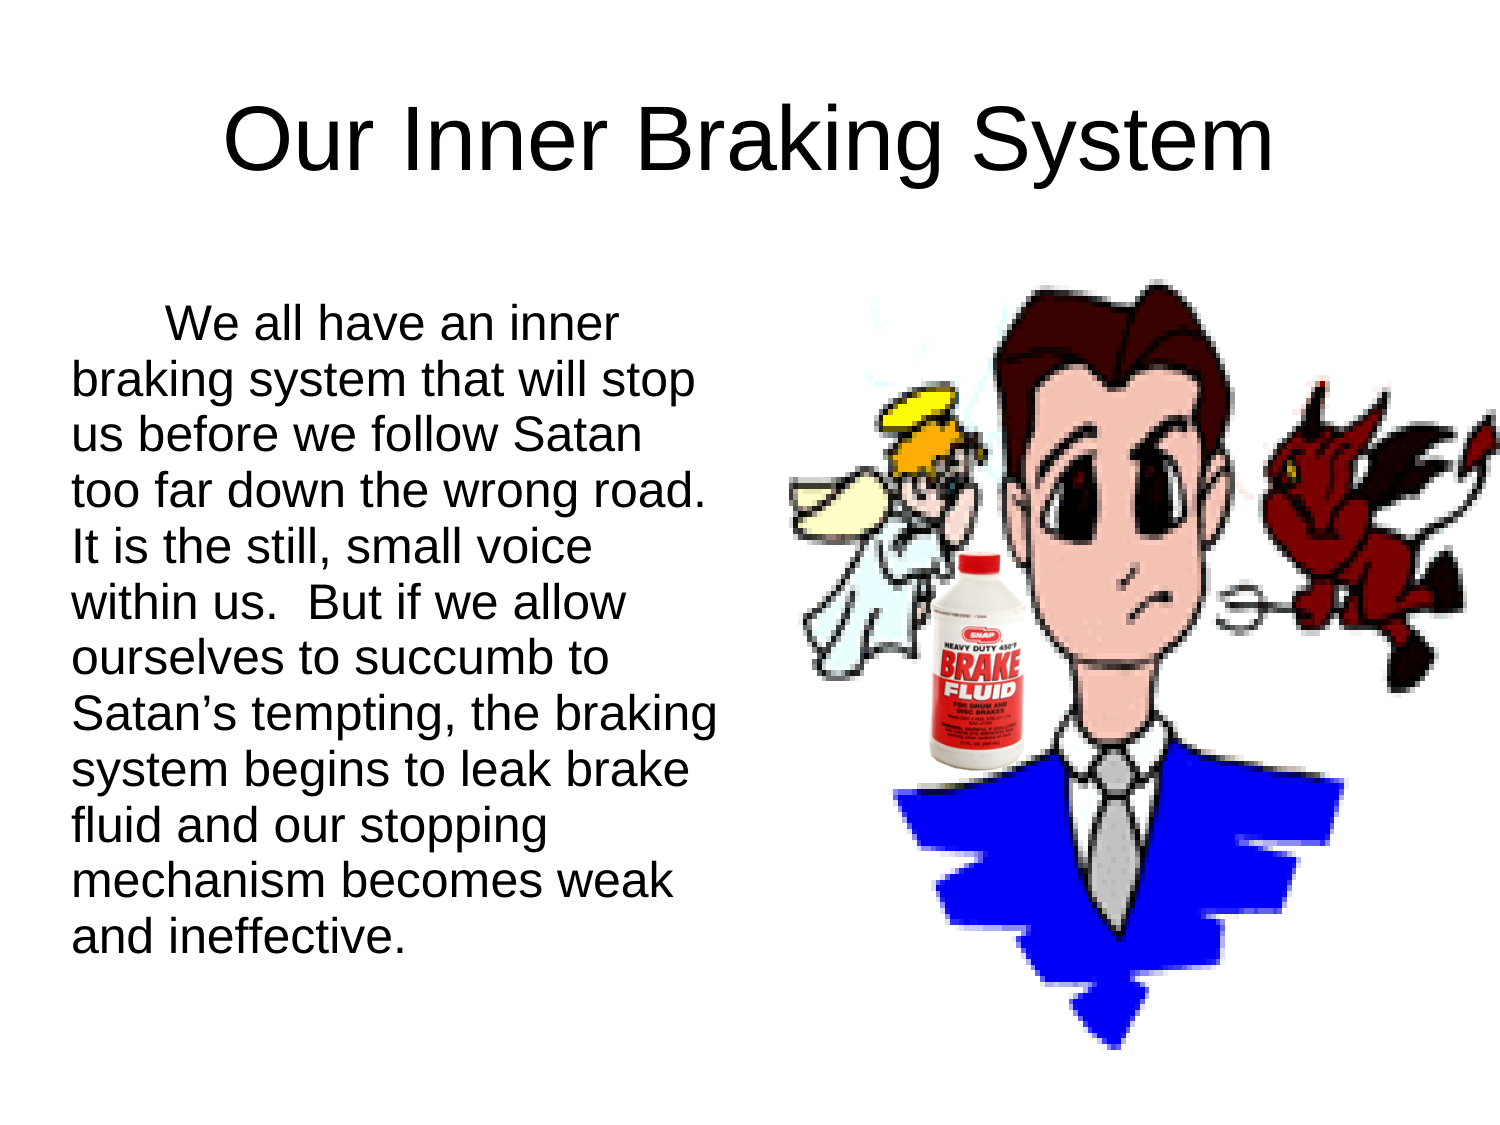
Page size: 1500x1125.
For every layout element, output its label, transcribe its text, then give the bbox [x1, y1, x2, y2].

title Our Inner Braking System [75, 45, 1426, 233]
list We all have an inner braking system that will stop us before we follow Satan too far down the wrong road. It is the still, small voice within us. But if we allow ourselves to succumb to Satan’s tempting, the braking system begins to leak brake fluid and our stopping mechanism becomes weak and ineffective. [0, 287, 738, 1088]
picture [789, 274, 1500, 1051]
